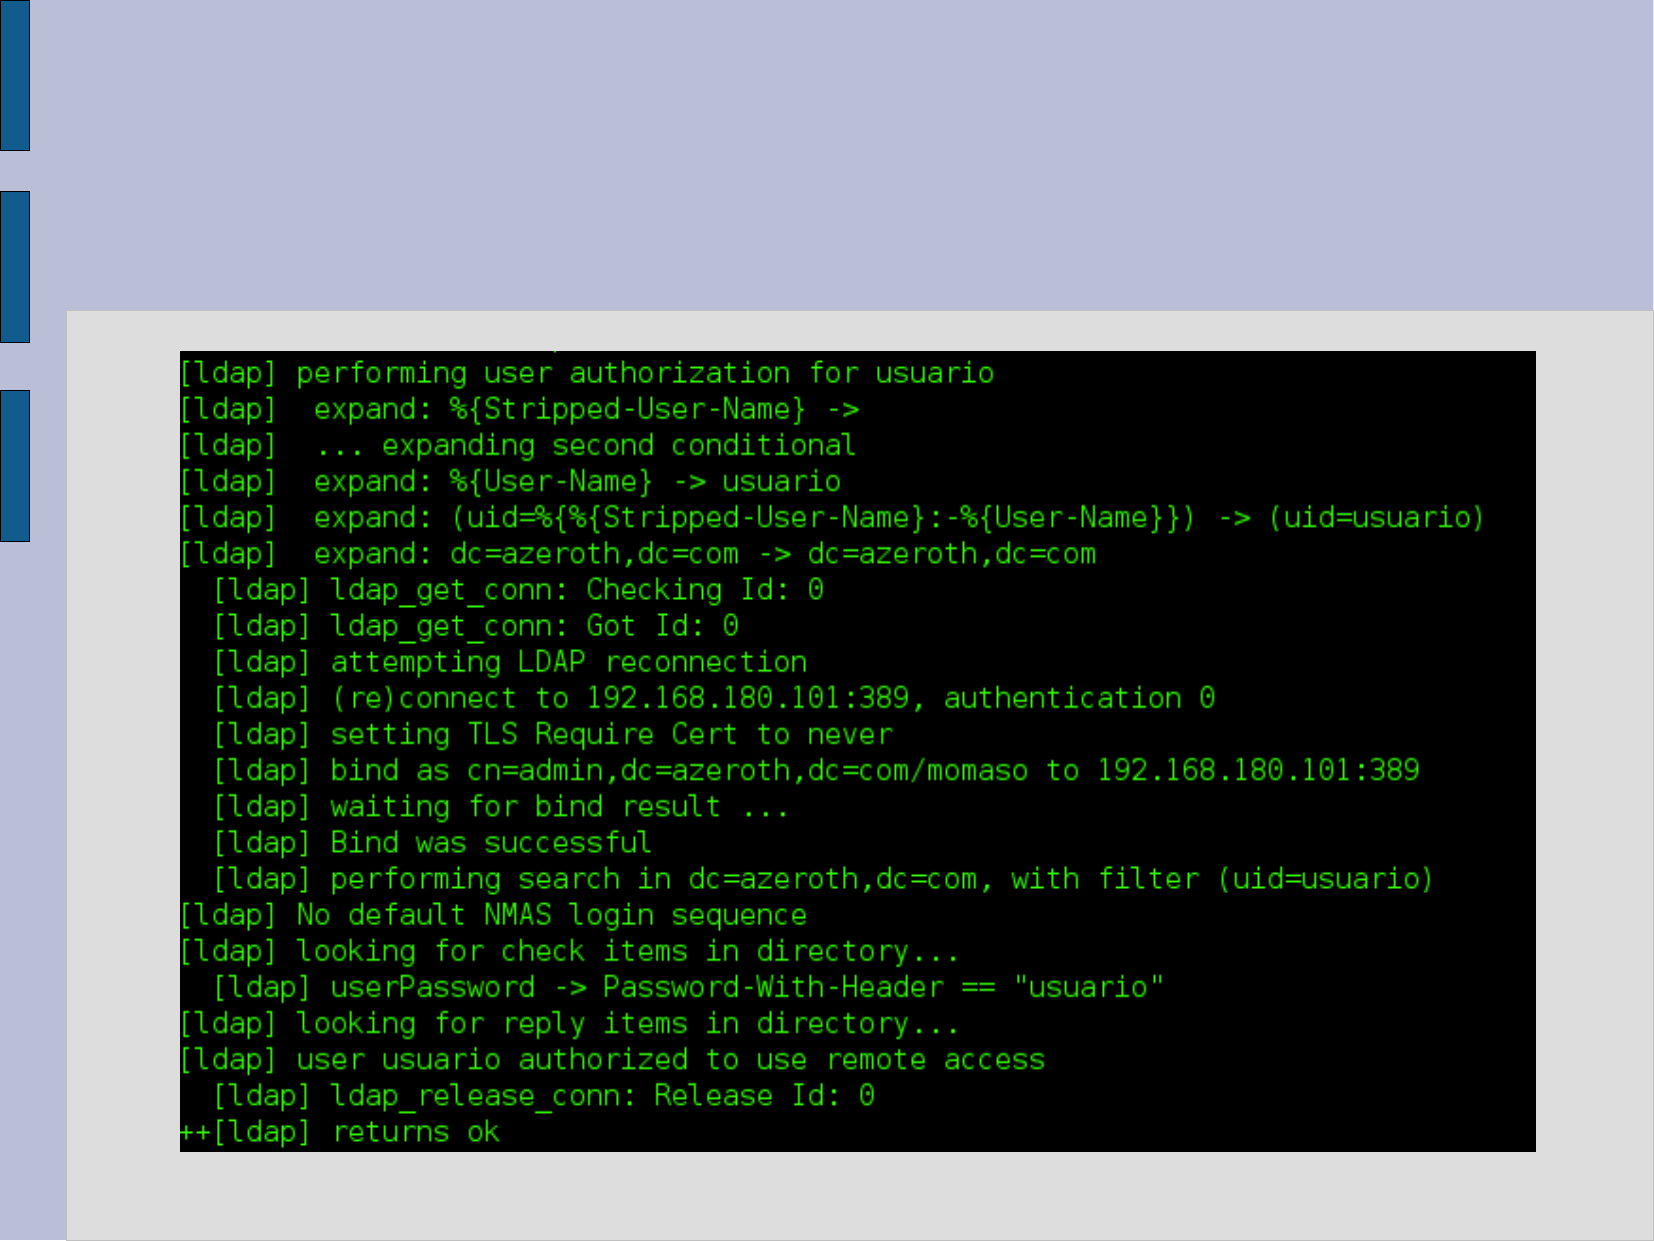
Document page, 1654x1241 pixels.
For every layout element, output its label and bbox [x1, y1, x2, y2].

picture [180, 351, 1536, 1152]
